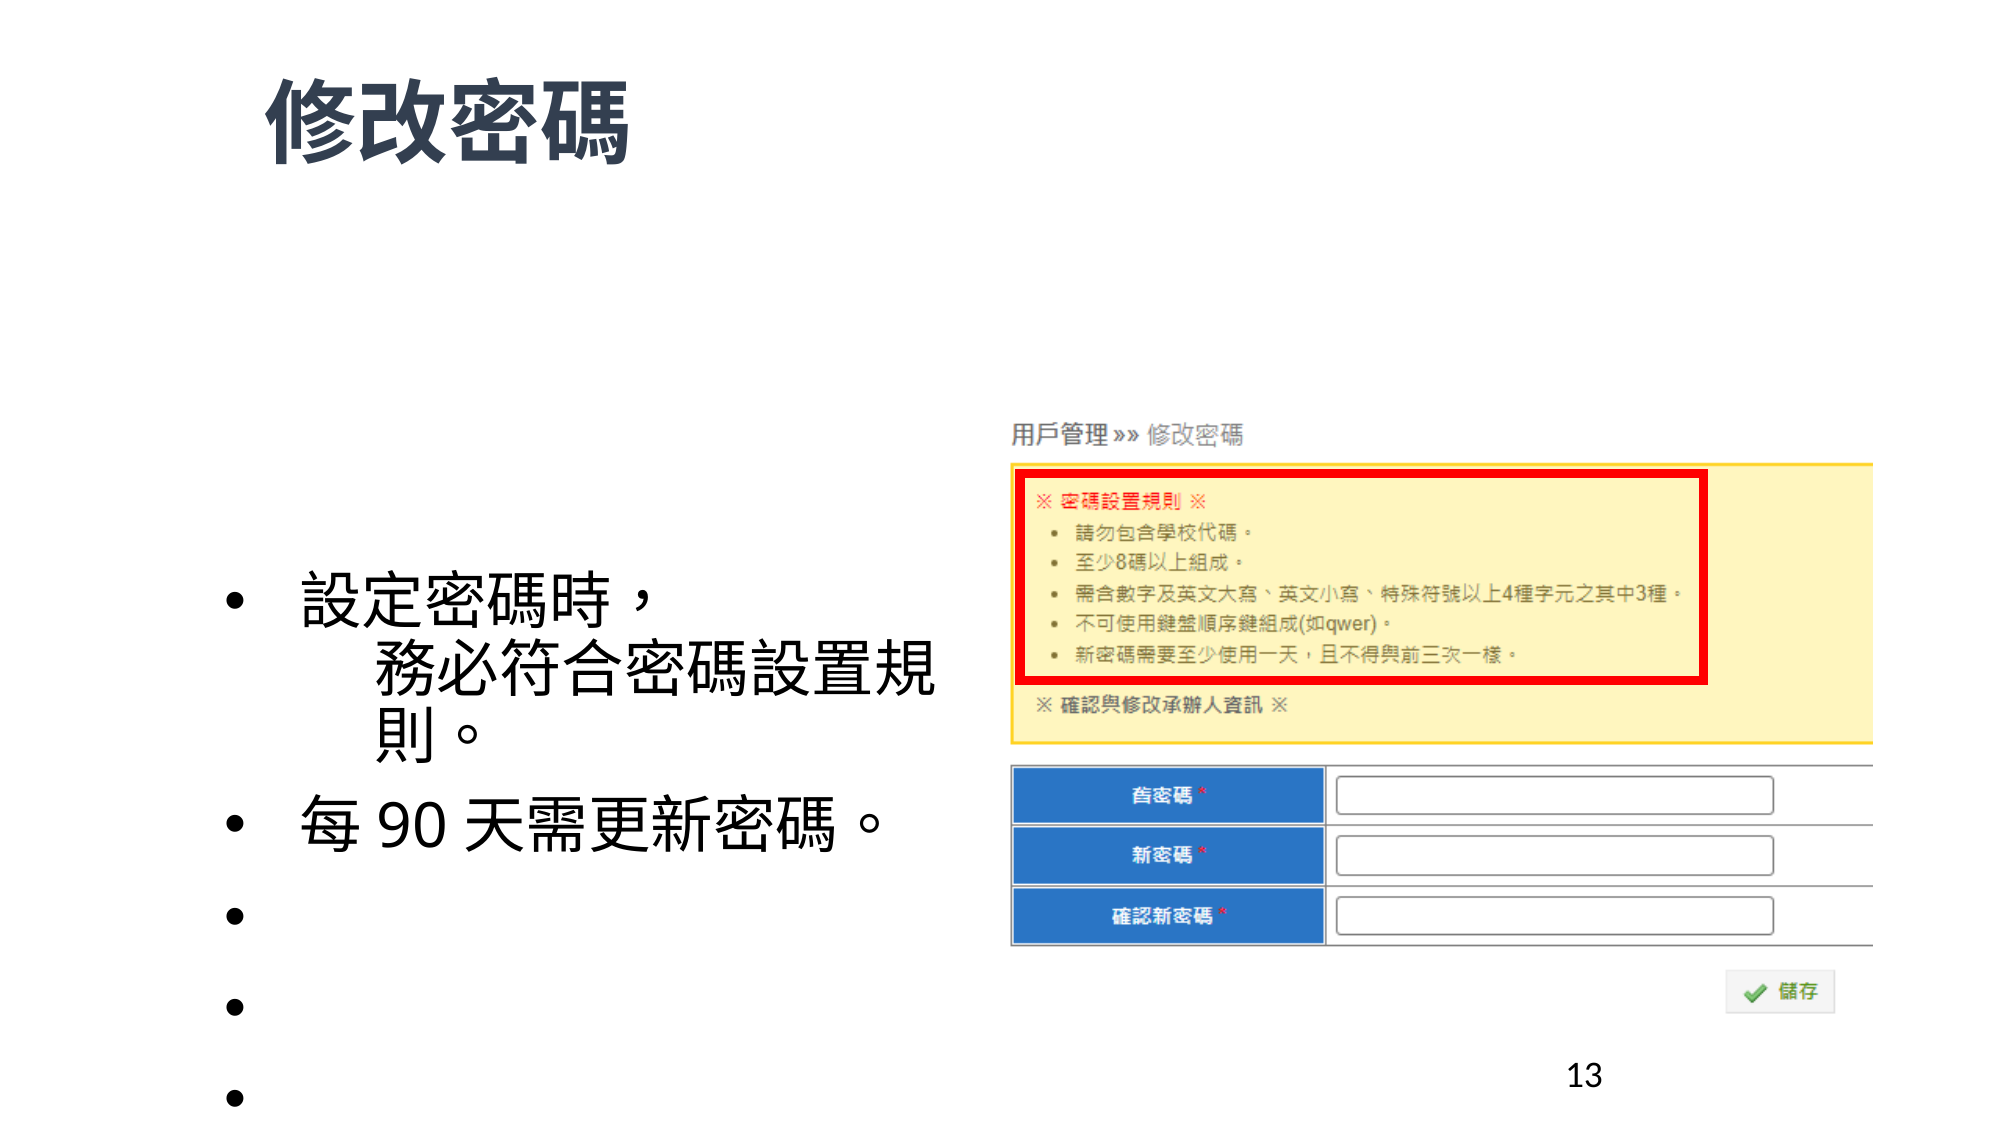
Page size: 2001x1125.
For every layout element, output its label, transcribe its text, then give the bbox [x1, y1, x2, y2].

text_box 修改密碼 [250, 58, 647, 183]
subtitle 設定密碼時， 務必符合密碼設置規則。 每90天需更新密碼。 [209, 562, 1003, 1017]
picture [1003, 410, 1873, 1042]
text_box [1550, 1042, 2000, 1103]
